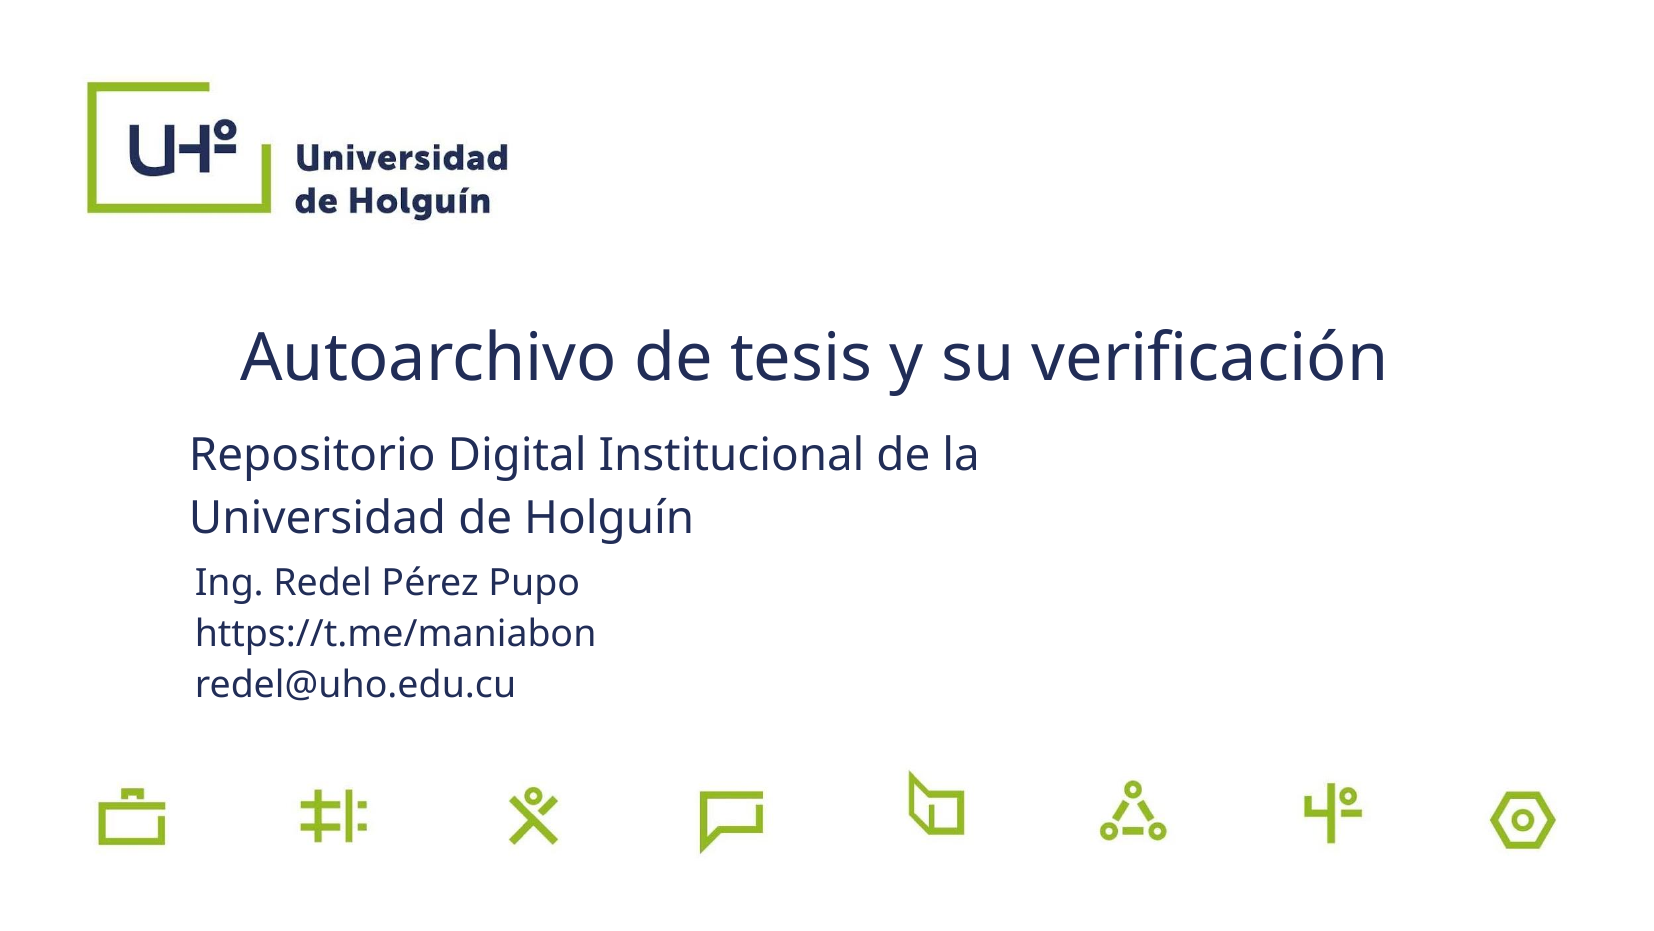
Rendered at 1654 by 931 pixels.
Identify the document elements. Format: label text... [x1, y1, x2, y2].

picture [0, 696, 1654, 931]
text_box Ing. Redel Pérez Pupo https://t.me/maniabon redel@uho.edu.cu [194, 561, 975, 703]
picture [0, 0, 1654, 260]
subtitle Autoarchivo de tesis y su verificación [70, 283, 1560, 426]
text_box Repositorio Digital Institucional de la Universidad de Holguín [188, 413, 1152, 556]
